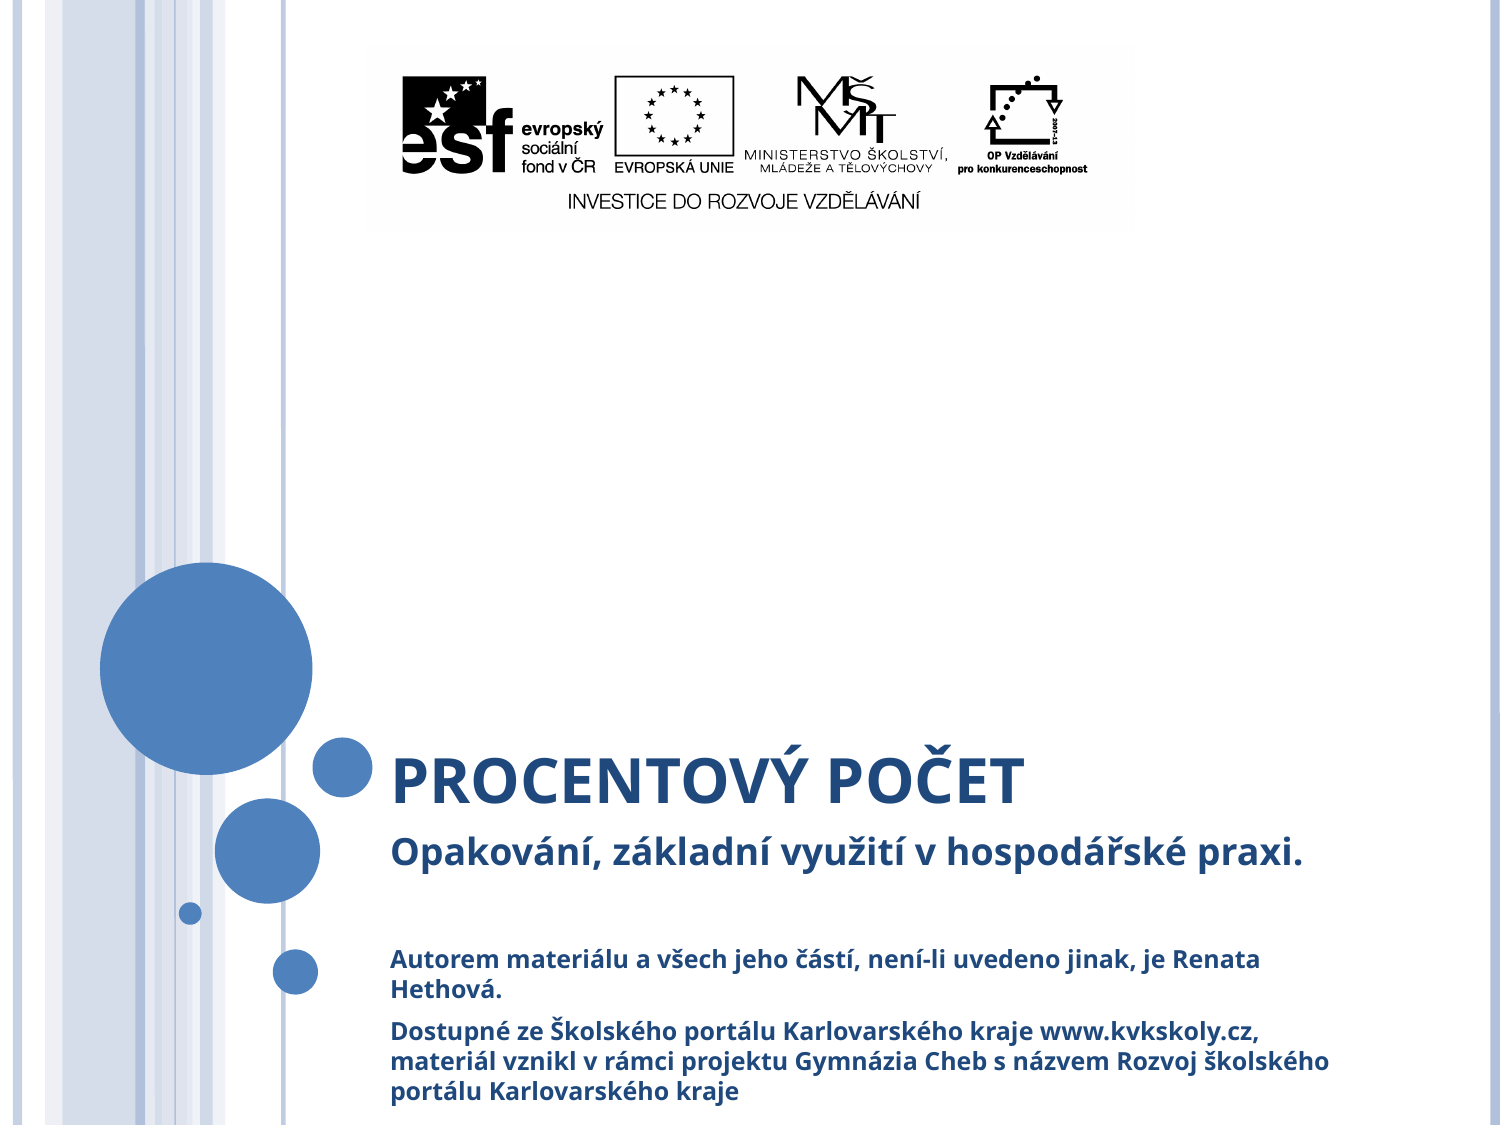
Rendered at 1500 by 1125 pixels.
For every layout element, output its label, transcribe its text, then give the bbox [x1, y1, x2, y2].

subtitle Opakování, základní využití v hospodářské praxi. Autorem materiálu a všech jeho částí, není-li uvedeno jinak, je Renata Hethová. Dostupné ze Školského portálu Karlovarského kraje www.kvkskoly.cz, materiál vznikl v rámci projektu Gymnázia Cheb s názvem Rozvoj školského portálu Karlovarského kraje [375, 820, 1388, 1046]
title PROCENTOVÝ POČET [375, 512, 1388, 820]
picture [366, 45, 1134, 233]
